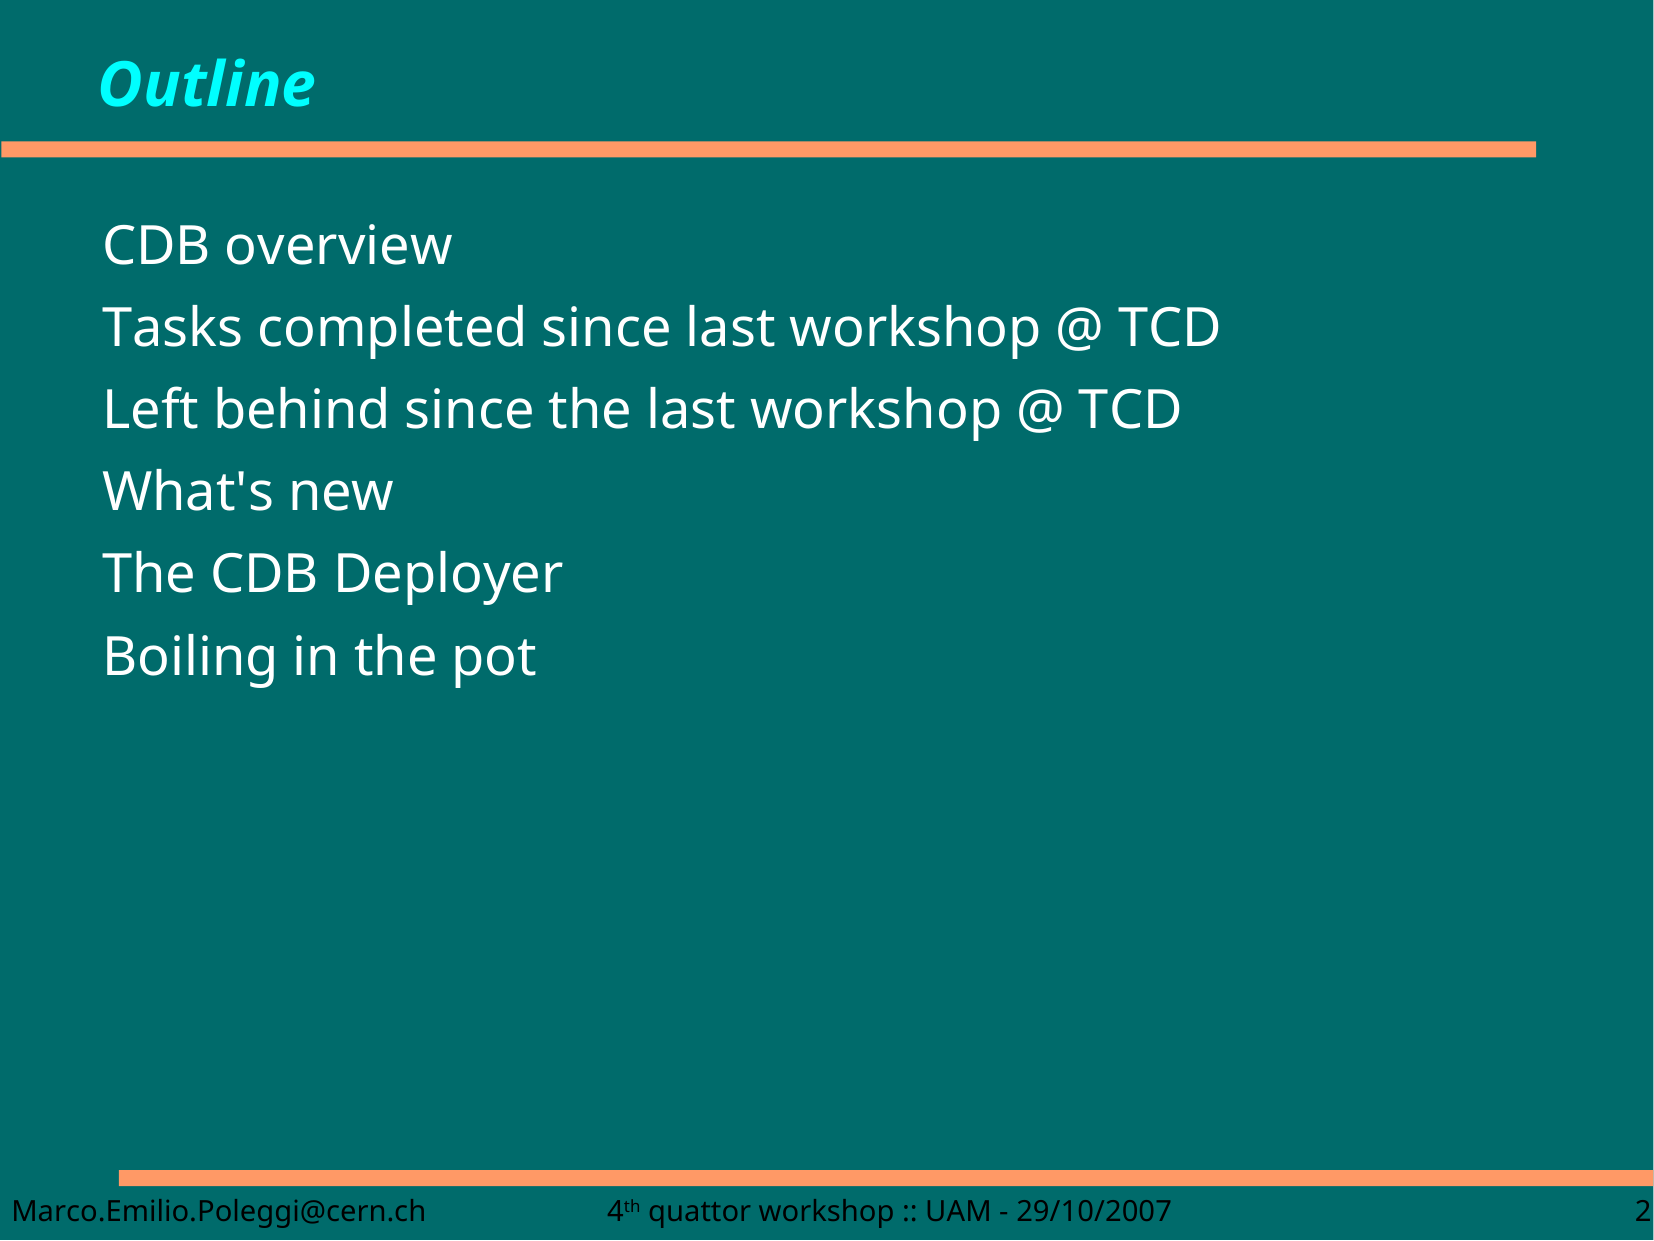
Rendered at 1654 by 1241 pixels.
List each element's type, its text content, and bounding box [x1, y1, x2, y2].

list CDB overview Tasks completed since last workshop @ TCD Left behind since the last workshop @ TCD What's new The CDB Deployer Boiling in the pot [84, 208, 1583, 644]
title Outline [97, 35, 1510, 130]
